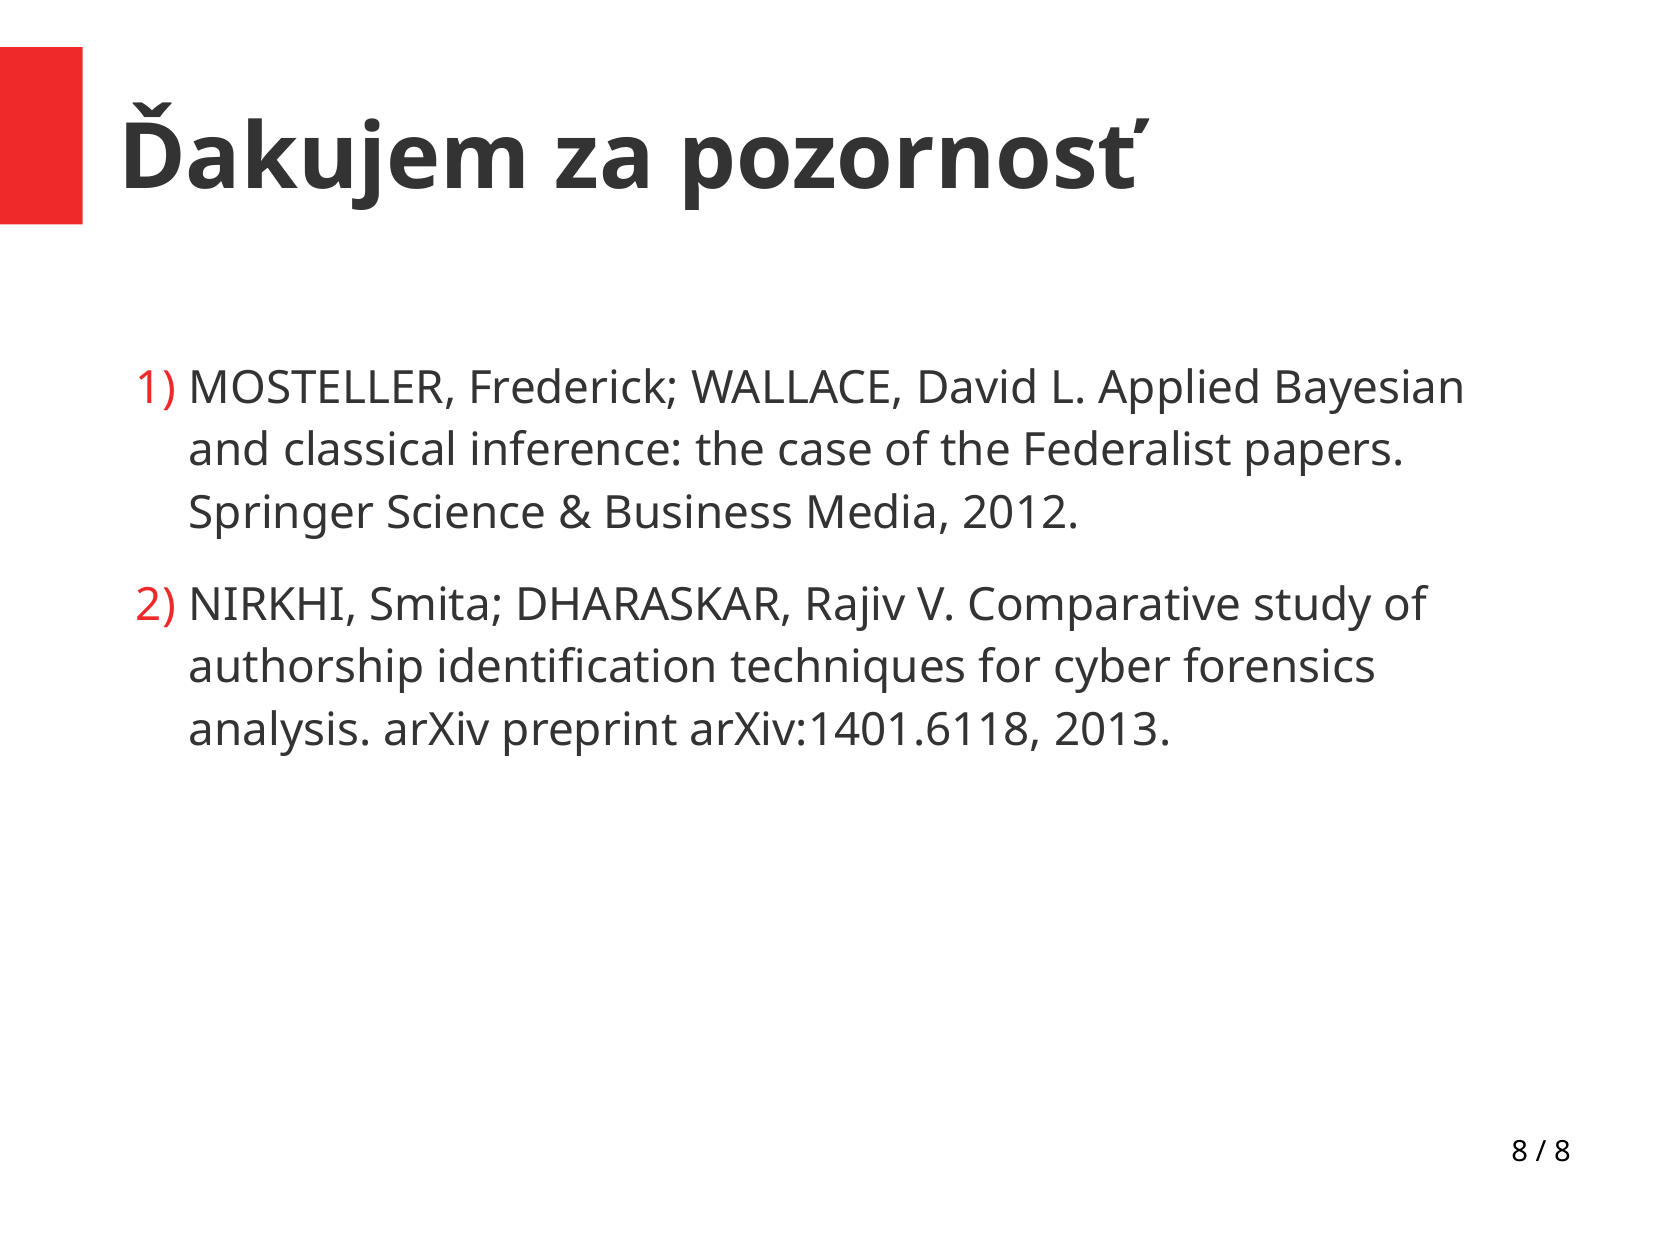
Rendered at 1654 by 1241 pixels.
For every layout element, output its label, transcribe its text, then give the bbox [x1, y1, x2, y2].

title Ďakujem za pozornosť [118, 49, 1571, 257]
list MOSTELLER, Frederick; WALLACE, David L. Applied Bayesian and classical inference: the case of the Federalist papers. Springer Science & Business Media, 2012. NIRKHI, Smita; DHARASKAR, Rajiv V. Comparative study of authorship identification techniques for cyber forensics analysis. arXiv preprint arXiv:1401.6118, 2013. [118, 354, 1536, 1074]
